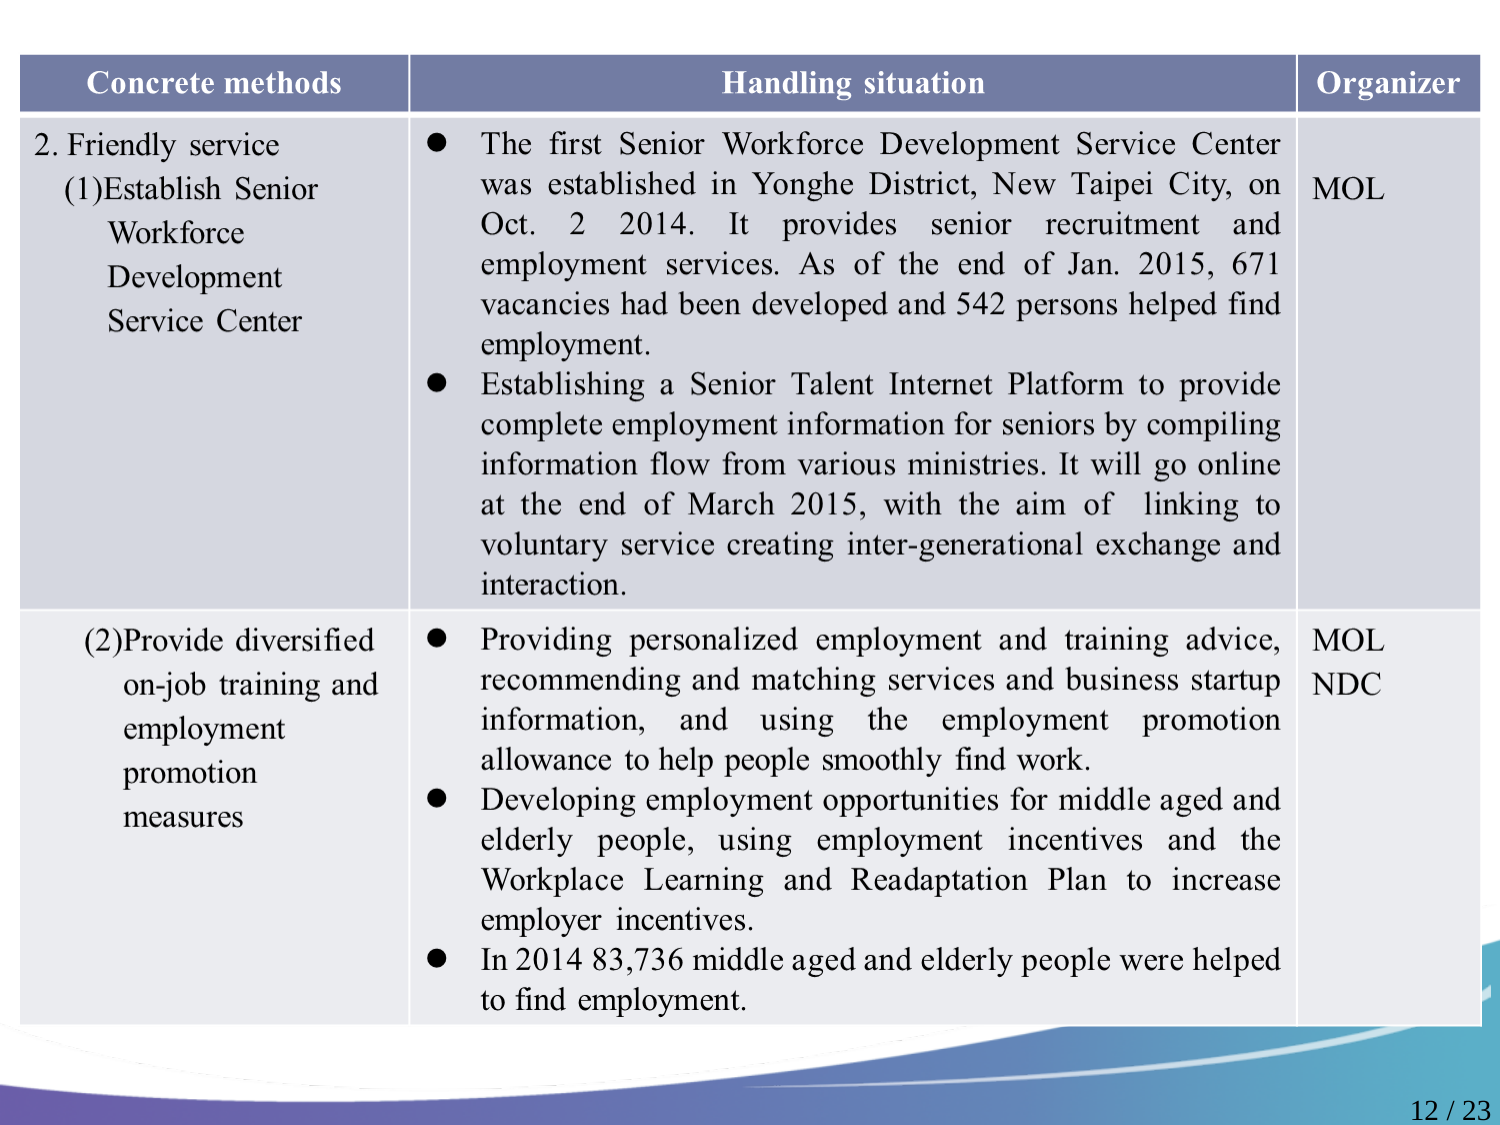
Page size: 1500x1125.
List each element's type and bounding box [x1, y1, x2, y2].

text_box [17, 2, 1482, 138]
picture [18, 52, 1482, 1039]
